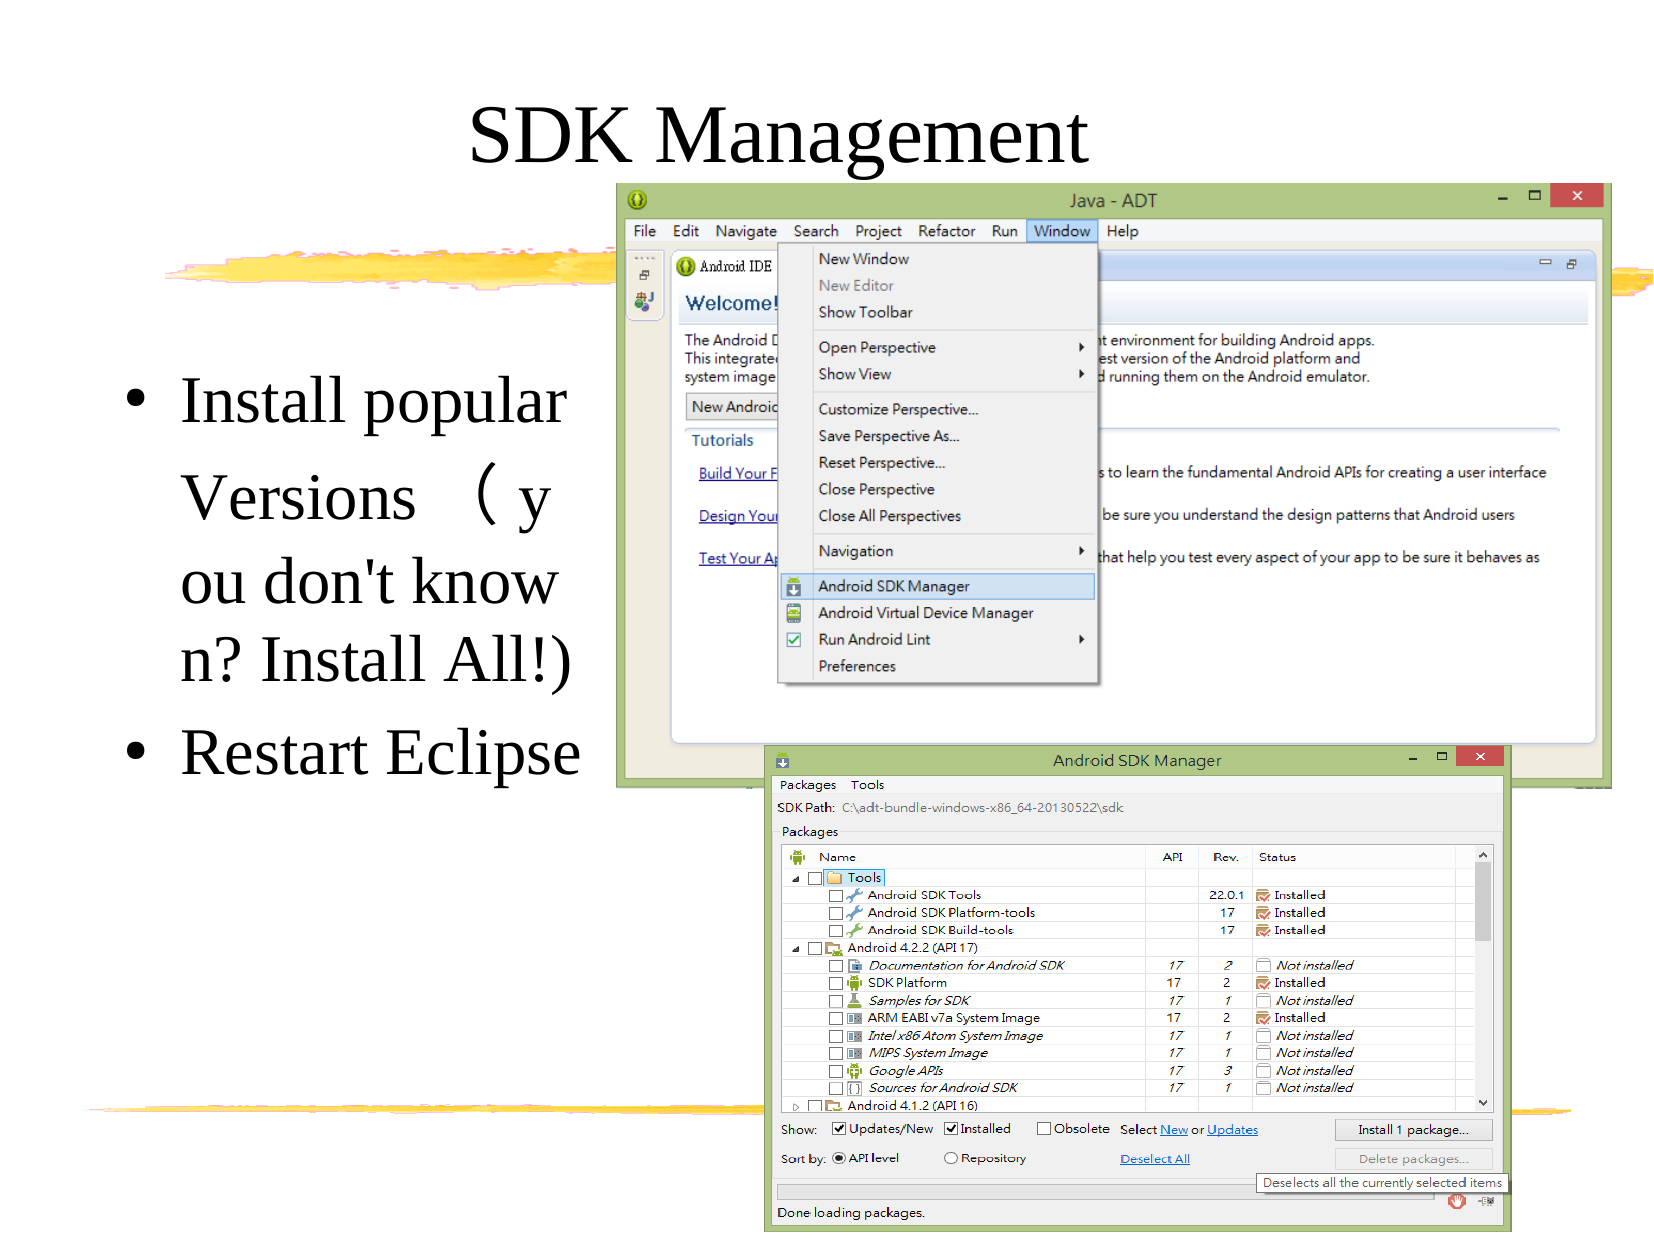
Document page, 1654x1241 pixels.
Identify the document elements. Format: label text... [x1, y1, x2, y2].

list Install popular Versions（you don't known? Install All!) Restart Eclipse [124, 358, 586, 1103]
picture [82, 183, 1654, 1232]
title SDK Management [76, 28, 1482, 235]
